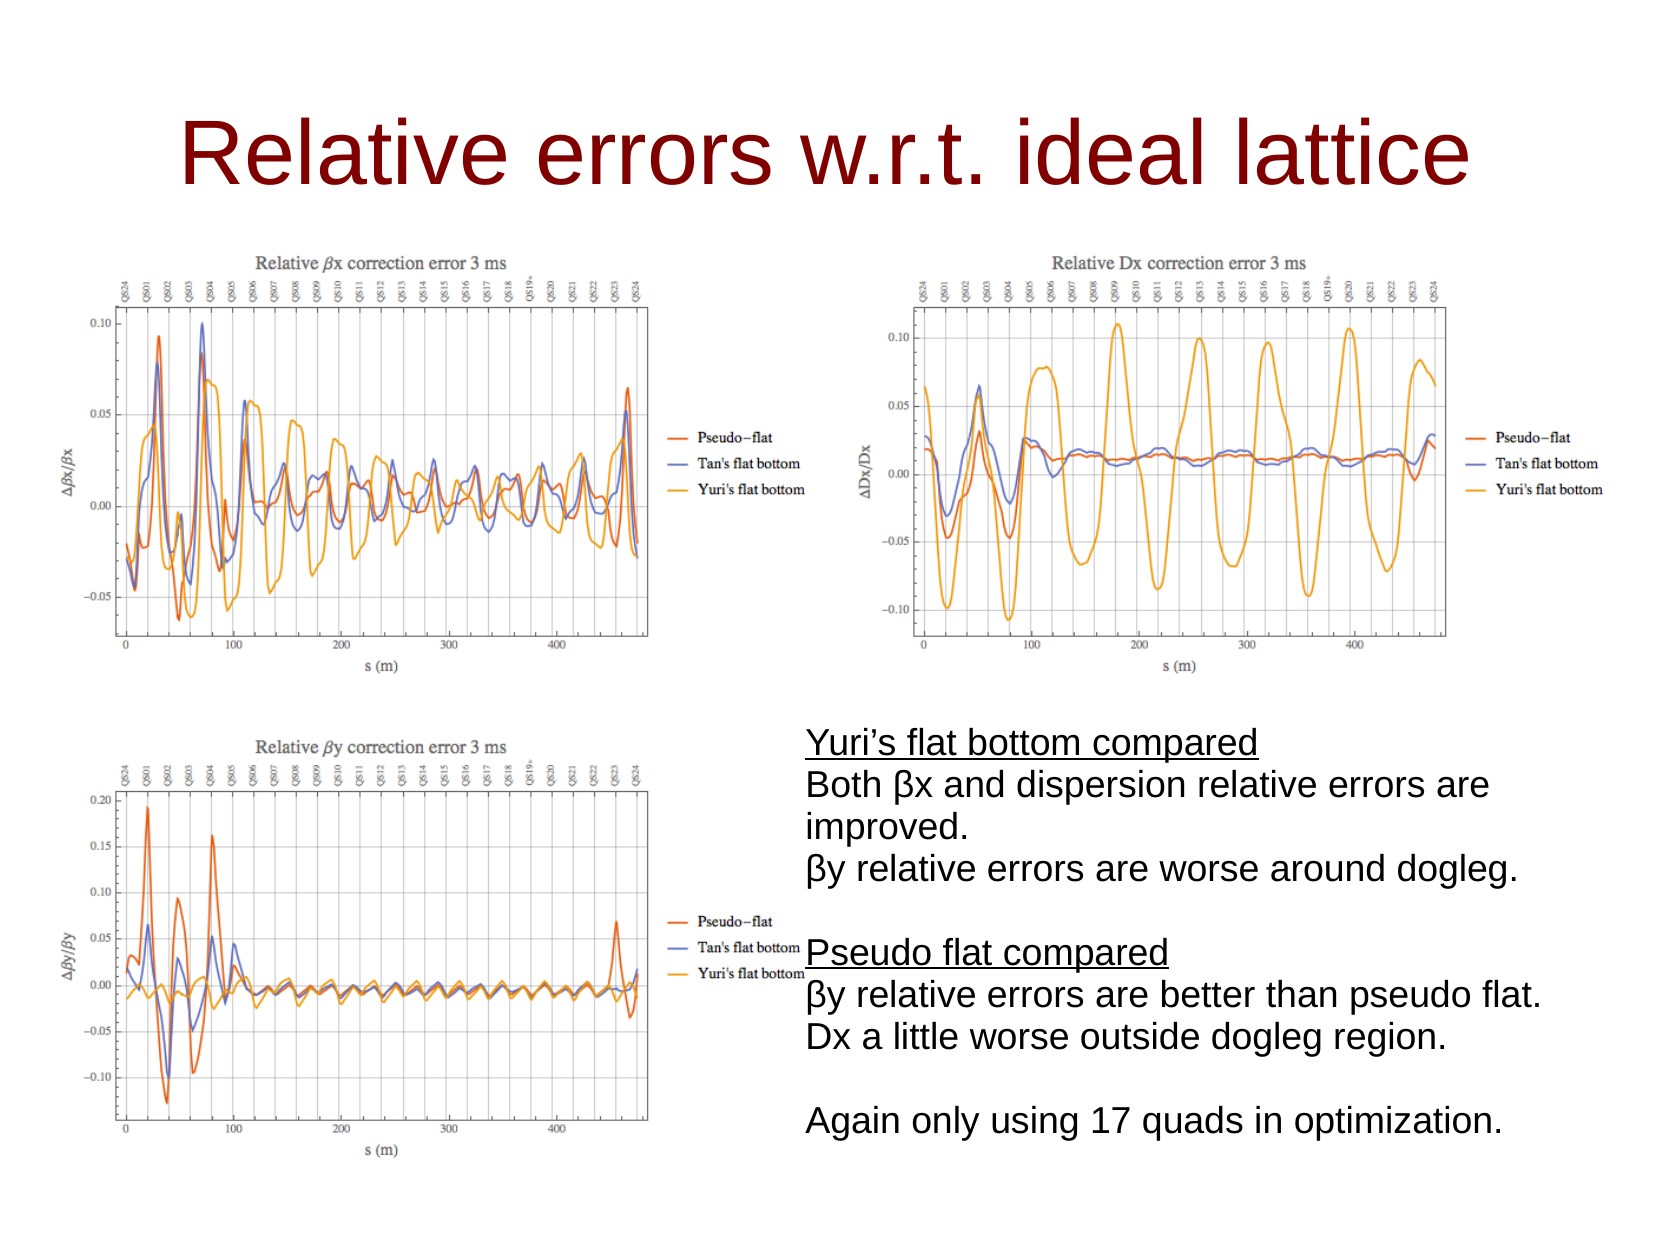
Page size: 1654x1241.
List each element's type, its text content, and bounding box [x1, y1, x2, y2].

picture [858, 254, 1609, 677]
picture [60, 738, 811, 1161]
text_box Yuri’s flat bottom compared Both βx and dispersion relative errors are improved. βy relative errors are worse around dogleg. Pseudo flat compared βy relative errors are better than pseudo flat. Dx a little worse outside dogleg region. Again only using 17 quads in optimization. [790, 713, 1600, 1144]
picture [60, 254, 811, 677]
title Relative errors w.r.t. ideal lattice [82, 49, 1571, 257]
